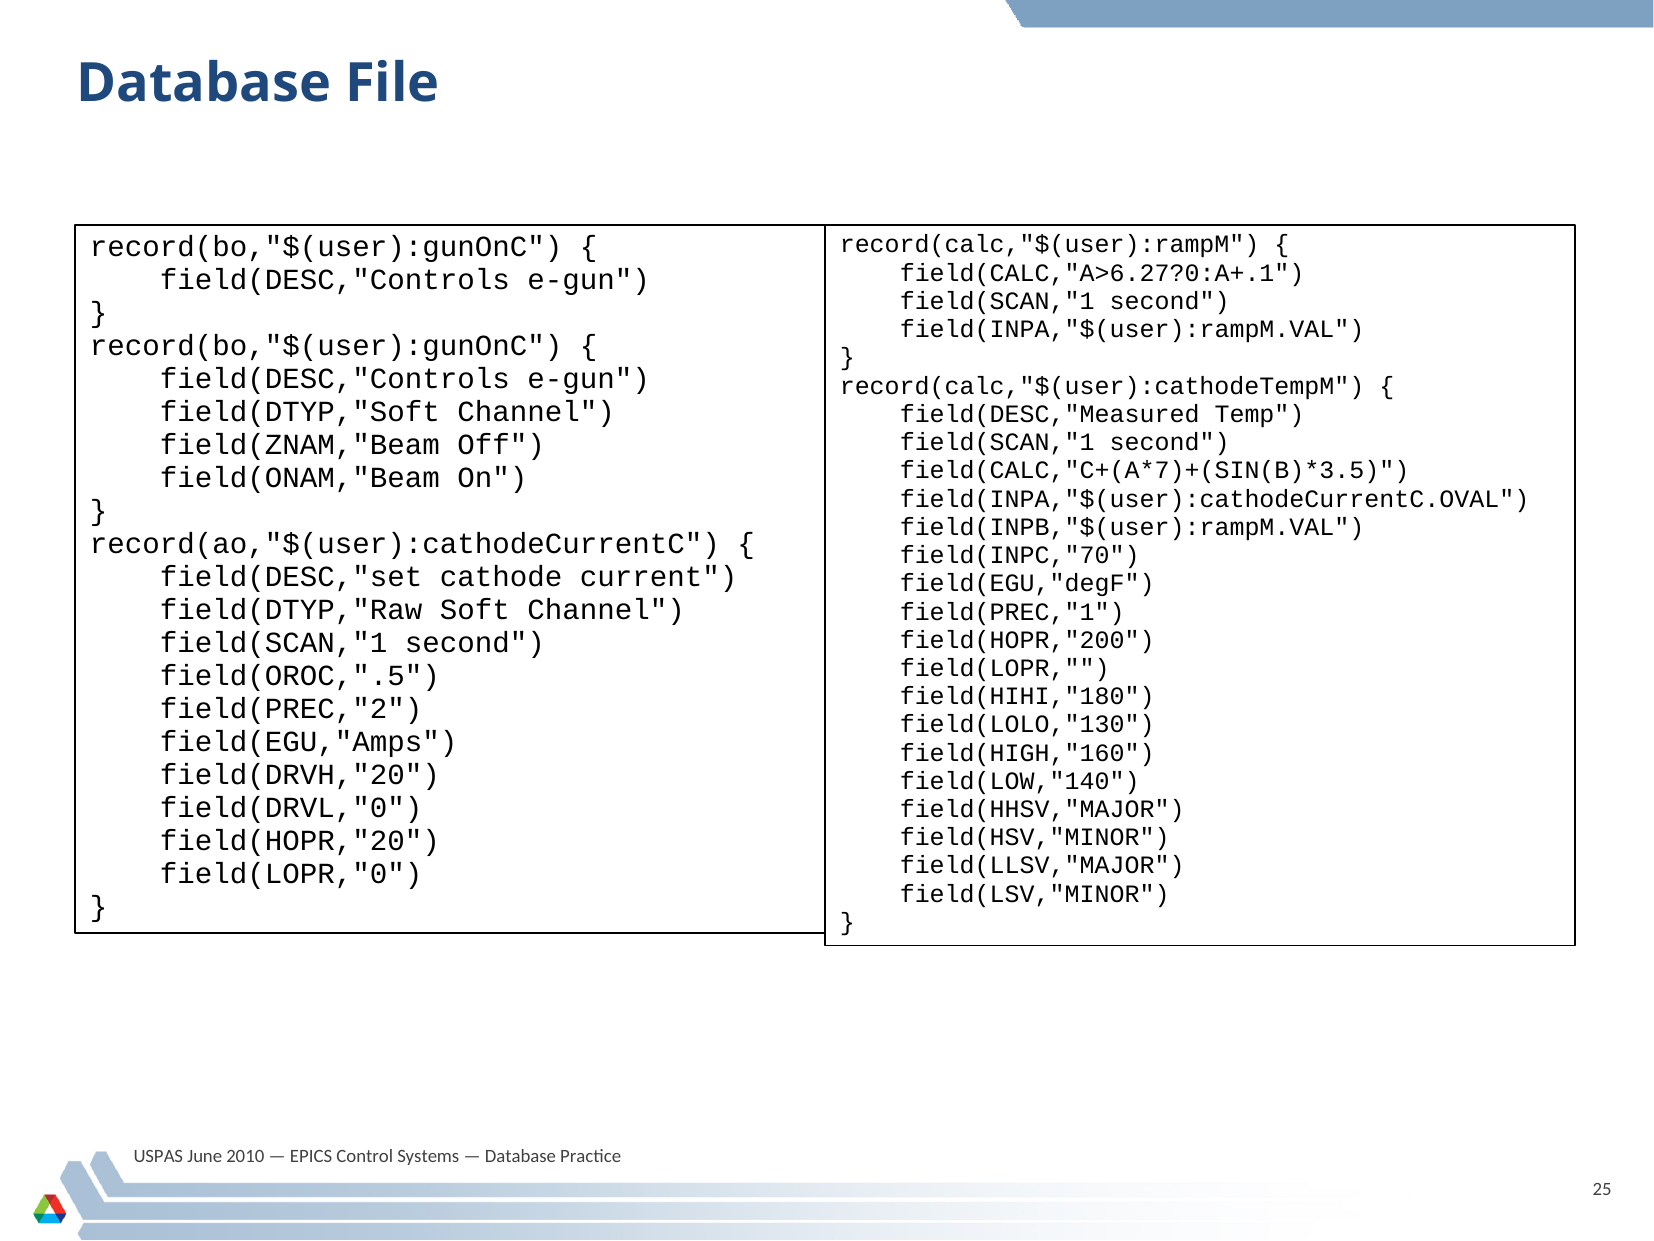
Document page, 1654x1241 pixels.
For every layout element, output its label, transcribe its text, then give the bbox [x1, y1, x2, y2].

title Database File [61, 51, 1500, 123]
picture [0, 0, 1654, 29]
picture [0, 1143, 1654, 1240]
text_box record(calc,"$(user):rampM") { field(CALC,"A>6.27?0:A+.1") field(SCAN,"1 second") field(INPA,"$(user):rampM.VAL") } record(calc,"$(user):cathodeTempM") { field(DESC,"Measured Temp") field(SCAN,"1 second") field(CALC,"C+(A*7)+(SIN(B)*3.5)") field(INPA,"$(user):cathodeCurrentC.OVAL") field(INPB,"$(user):rampM.VAL") field(INPC,"70") field(EGU,"degF") field(PREC,"1") field(HOPR,"200") field(LOPR,"") field(HIHI,"180") field(LOLO,"130") field(HIGH,"160") field(LOW,"140") field(HHSV,"MAJOR") field(HSV,"MINOR") field(LLSV,"MAJOR") field(LSV,"MINOR") } [825, 224, 1576, 946]
text_box record(bo,"$(user):gunOnC") { field(DESC,"Controls e-gun") } record(bo,"$(user):gunOnC") { field(DESC,"Controls e-gun") field(DTYP,"Soft Channel") field(ZNAM,"Beam Off") field(ONAM,"Beam On") } record(ao,"$(user):cathodeCurrentC") { field(DESC,"set cathode current") field(DTYP,"Raw Soft Channel") field(SCAN,"1 second") field(OROC,".5") field(PREC,"2") field(EGU,"Amps") field(DRVH,"20") field(DRVL,"0") field(HOPR,"20") field(LOPR,"0") } [75, 225, 825, 933]
